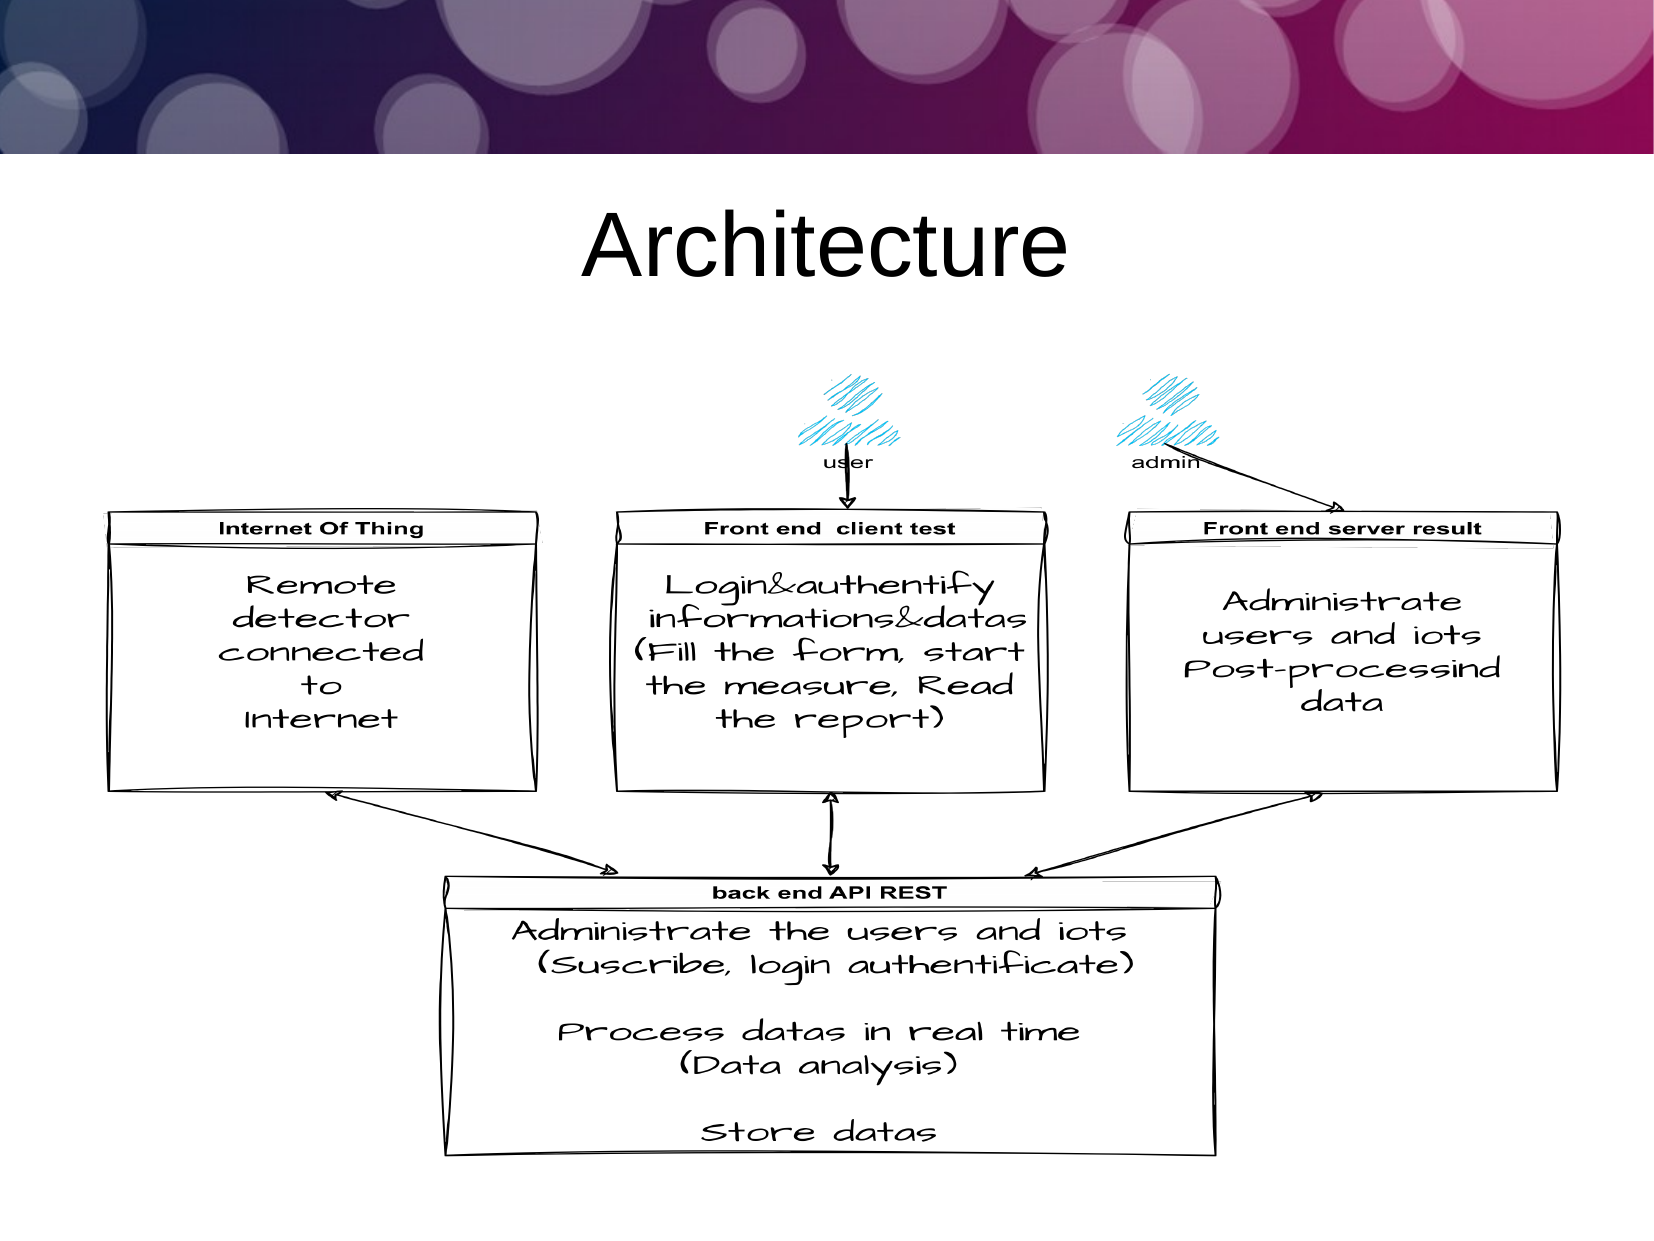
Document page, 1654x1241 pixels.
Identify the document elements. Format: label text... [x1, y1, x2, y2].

picture [86, 359, 1579, 1171]
title Architecture [82, 159, 1571, 331]
picture [0, 0, 1654, 154]
